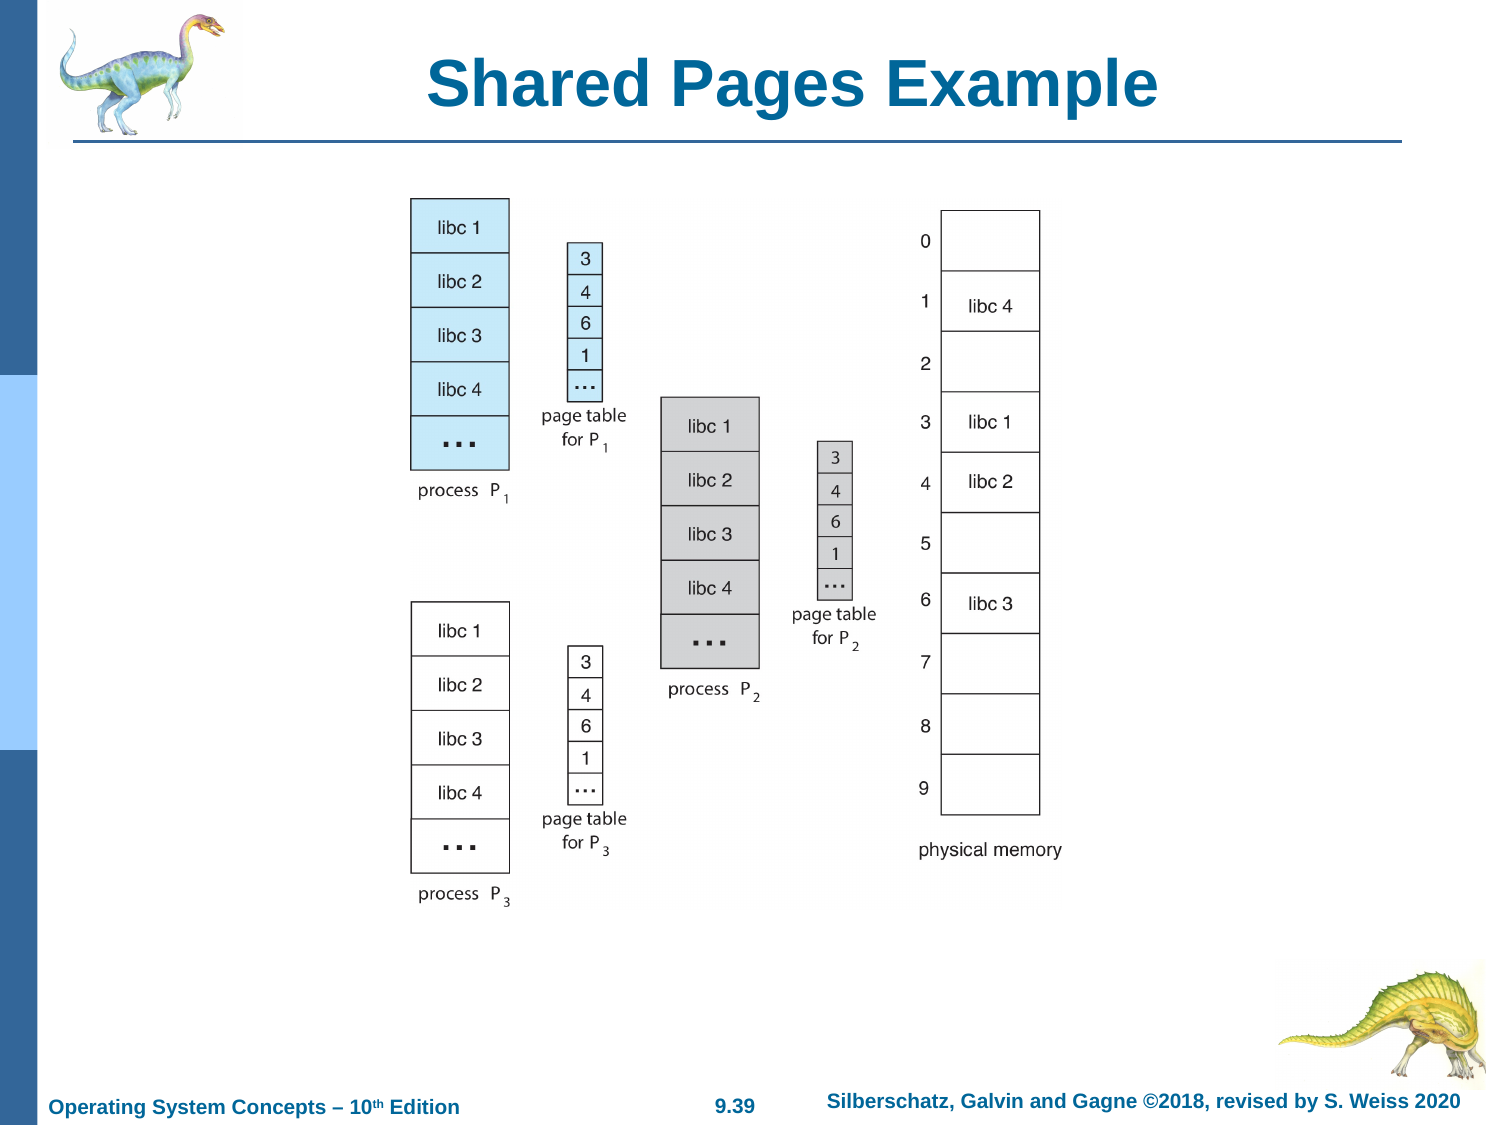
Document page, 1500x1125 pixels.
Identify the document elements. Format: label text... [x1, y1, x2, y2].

picture [410, 198, 1062, 910]
picture [46, 0, 243, 149]
title Shared Pages Example [161, 32, 1426, 128]
picture [1275, 959, 1486, 1090]
